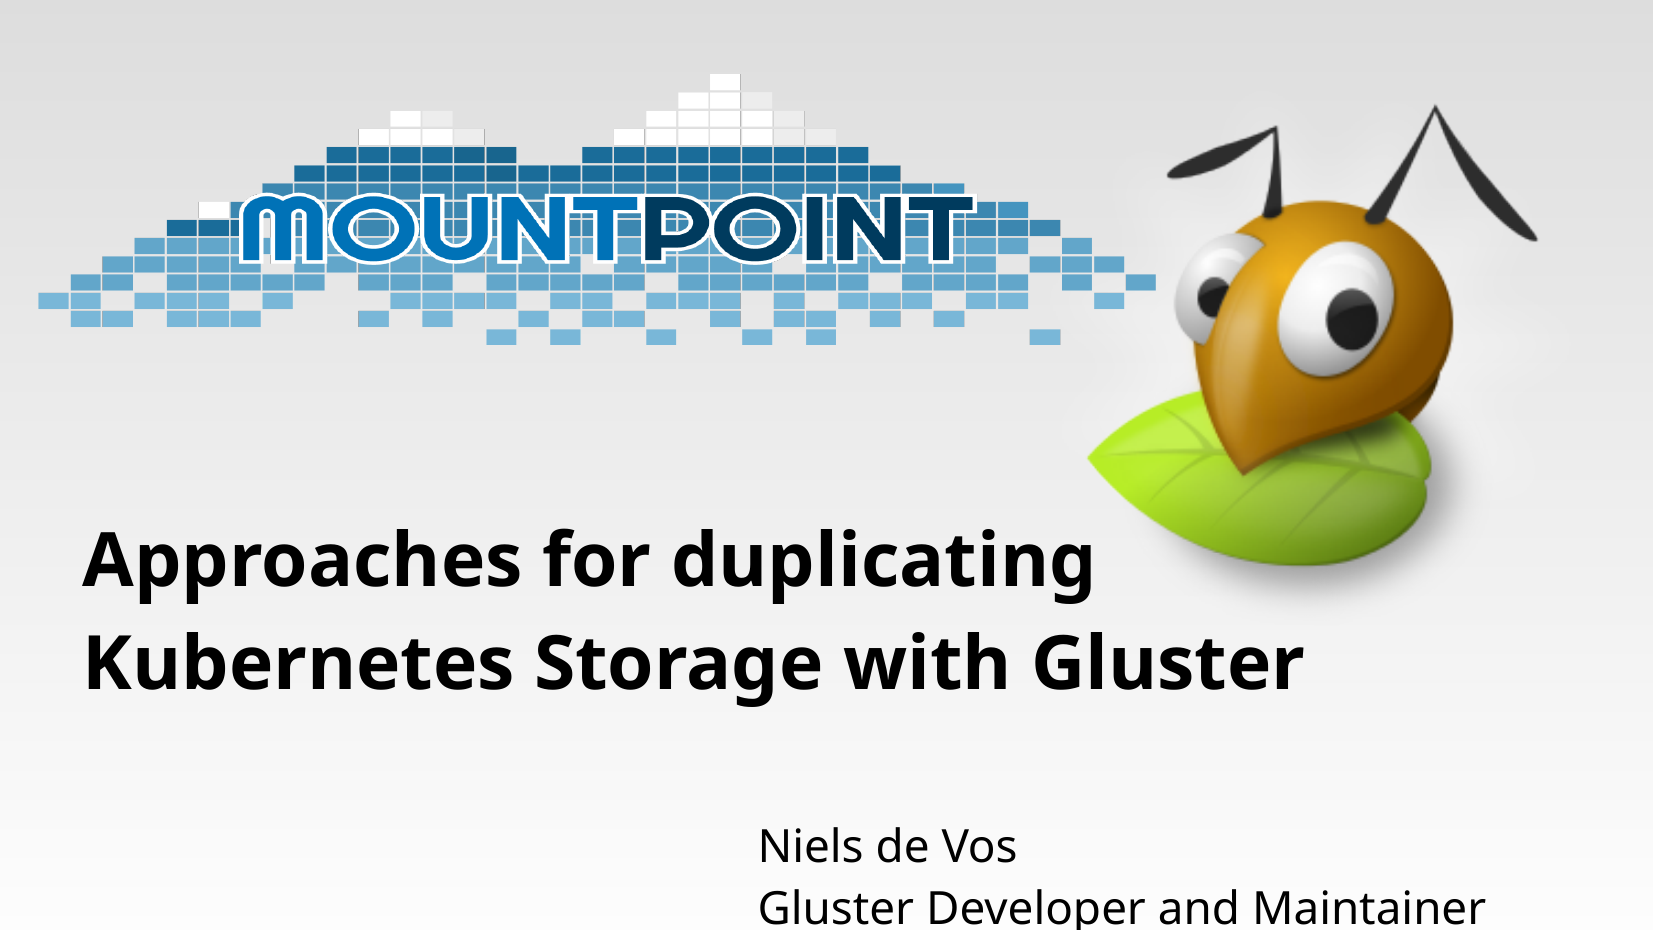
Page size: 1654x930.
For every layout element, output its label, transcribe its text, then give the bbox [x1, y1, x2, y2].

subtitle Approaches for duplicating Kubernetes Storage with Gluster Niels de Vos Gluster Developer and Maintainer Senior Software Engineer at Red Hat ndevos@redhat.com [82, 506, 1571, 916]
picture [38, 74, 1606, 630]
